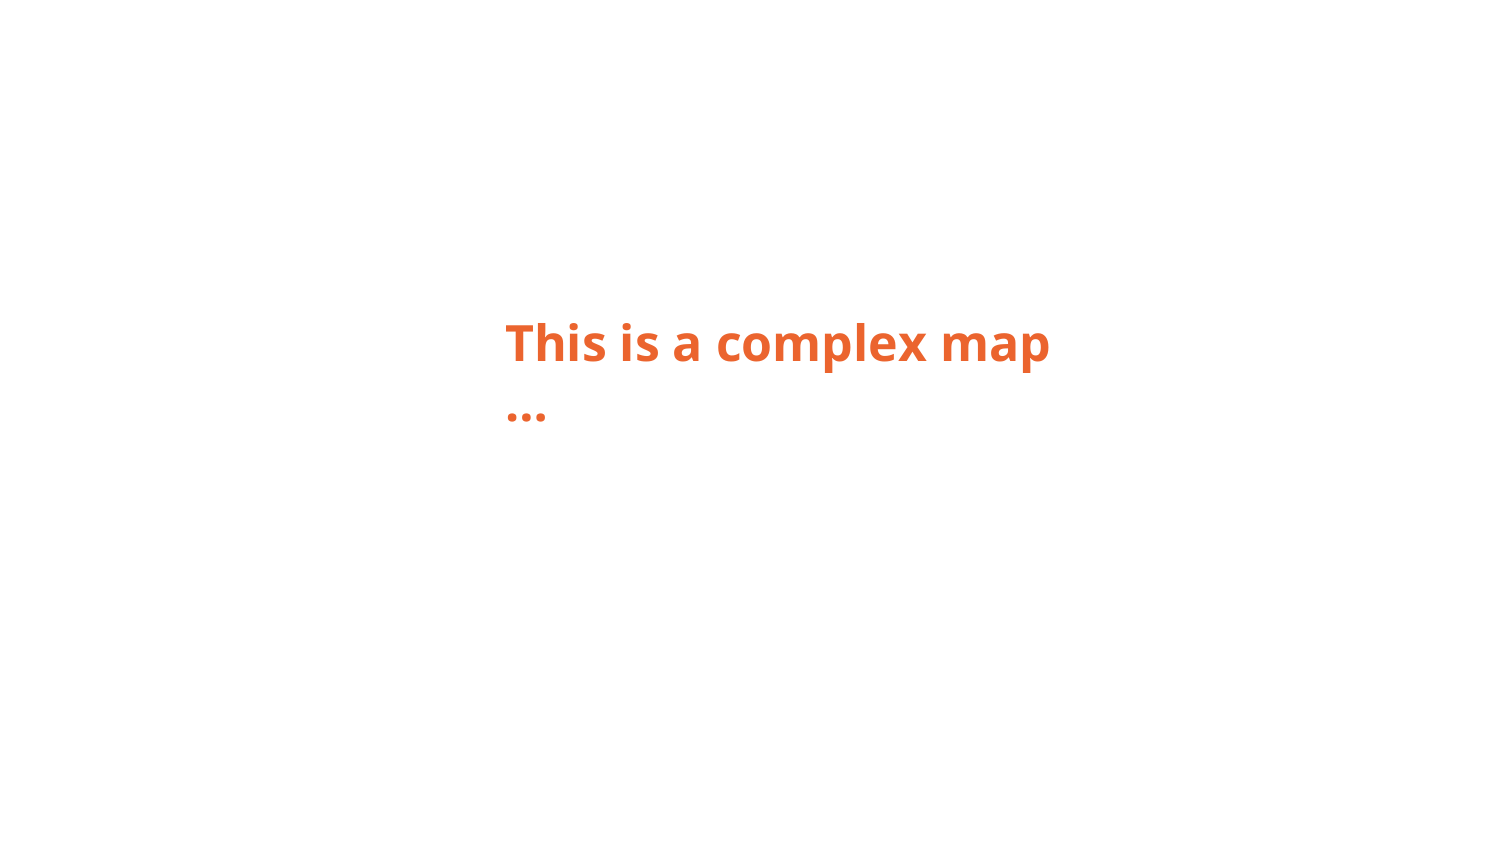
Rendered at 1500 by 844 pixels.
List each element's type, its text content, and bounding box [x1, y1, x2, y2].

text_box This is a complex map … [490, 304, 1122, 439]
